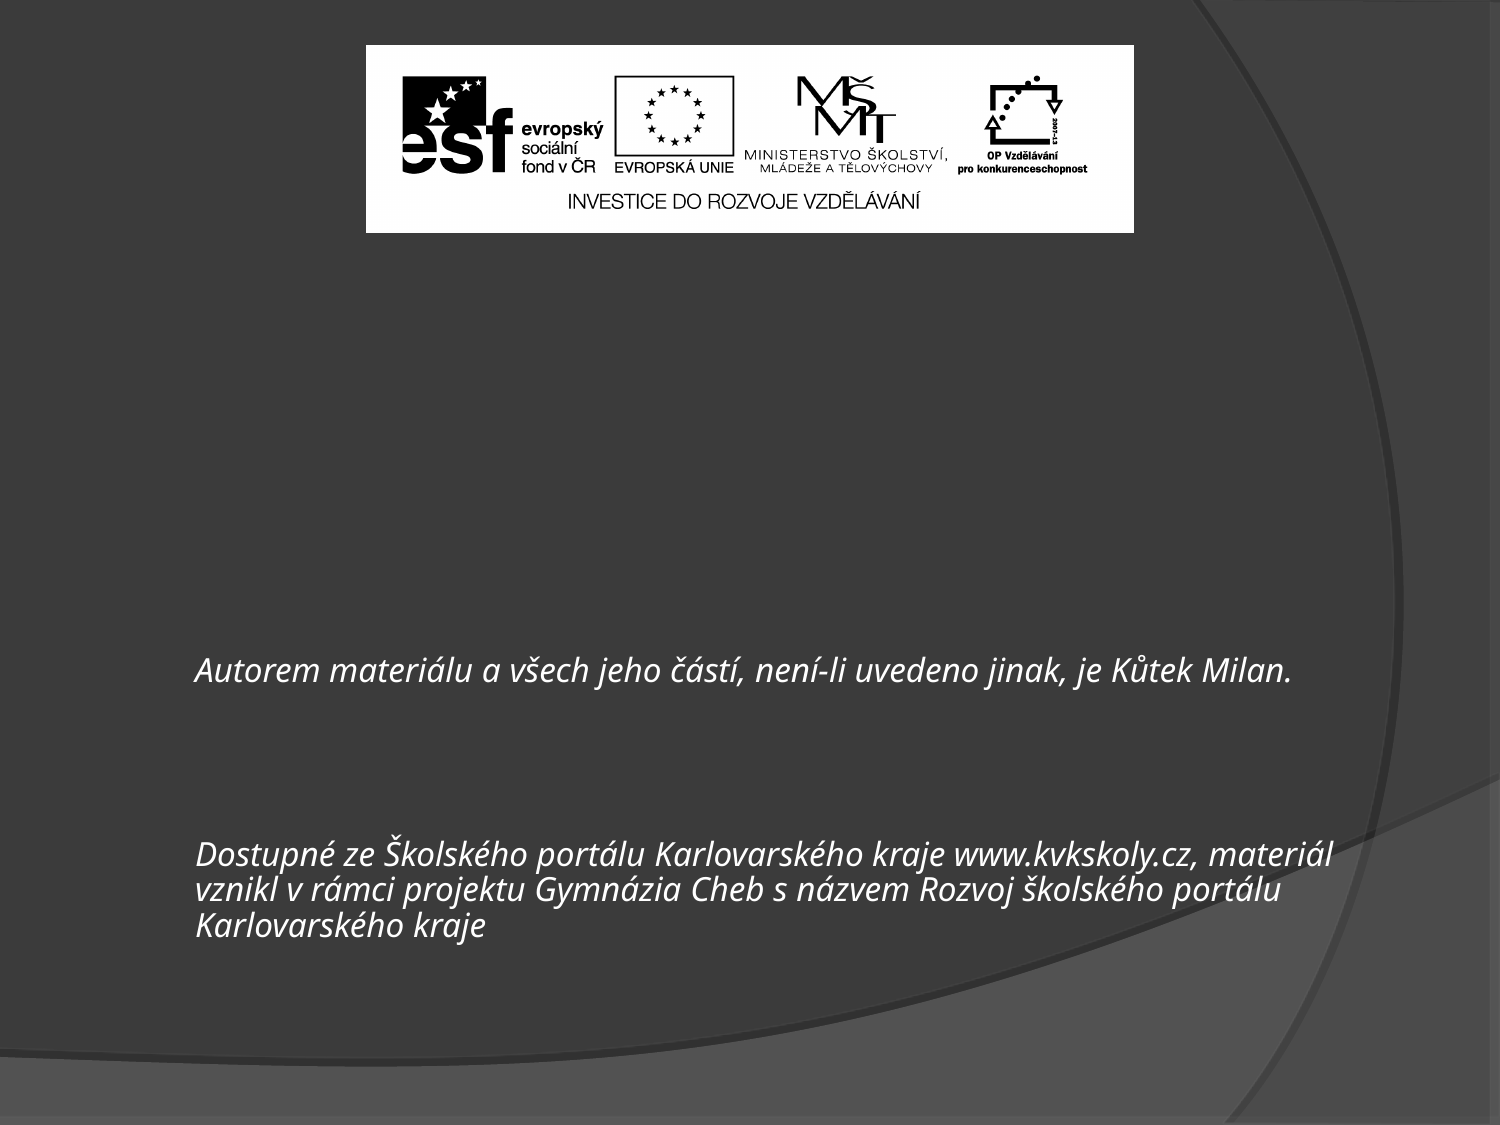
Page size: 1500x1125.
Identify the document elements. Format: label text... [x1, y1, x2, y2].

picture [366, 45, 1134, 233]
list Autorem materiálu a všech jeho částí, není-li uvedeno jinak, je Kůtek Milan. Dostupné ze Školského portálu Karlovarského kraje www.kvkskoly.cz, materiál vznikl v rámci projektu Gymnázia Cheb s názvem Rozvoj školského portálu Karlovarského kraje [75, 262, 1426, 1005]
